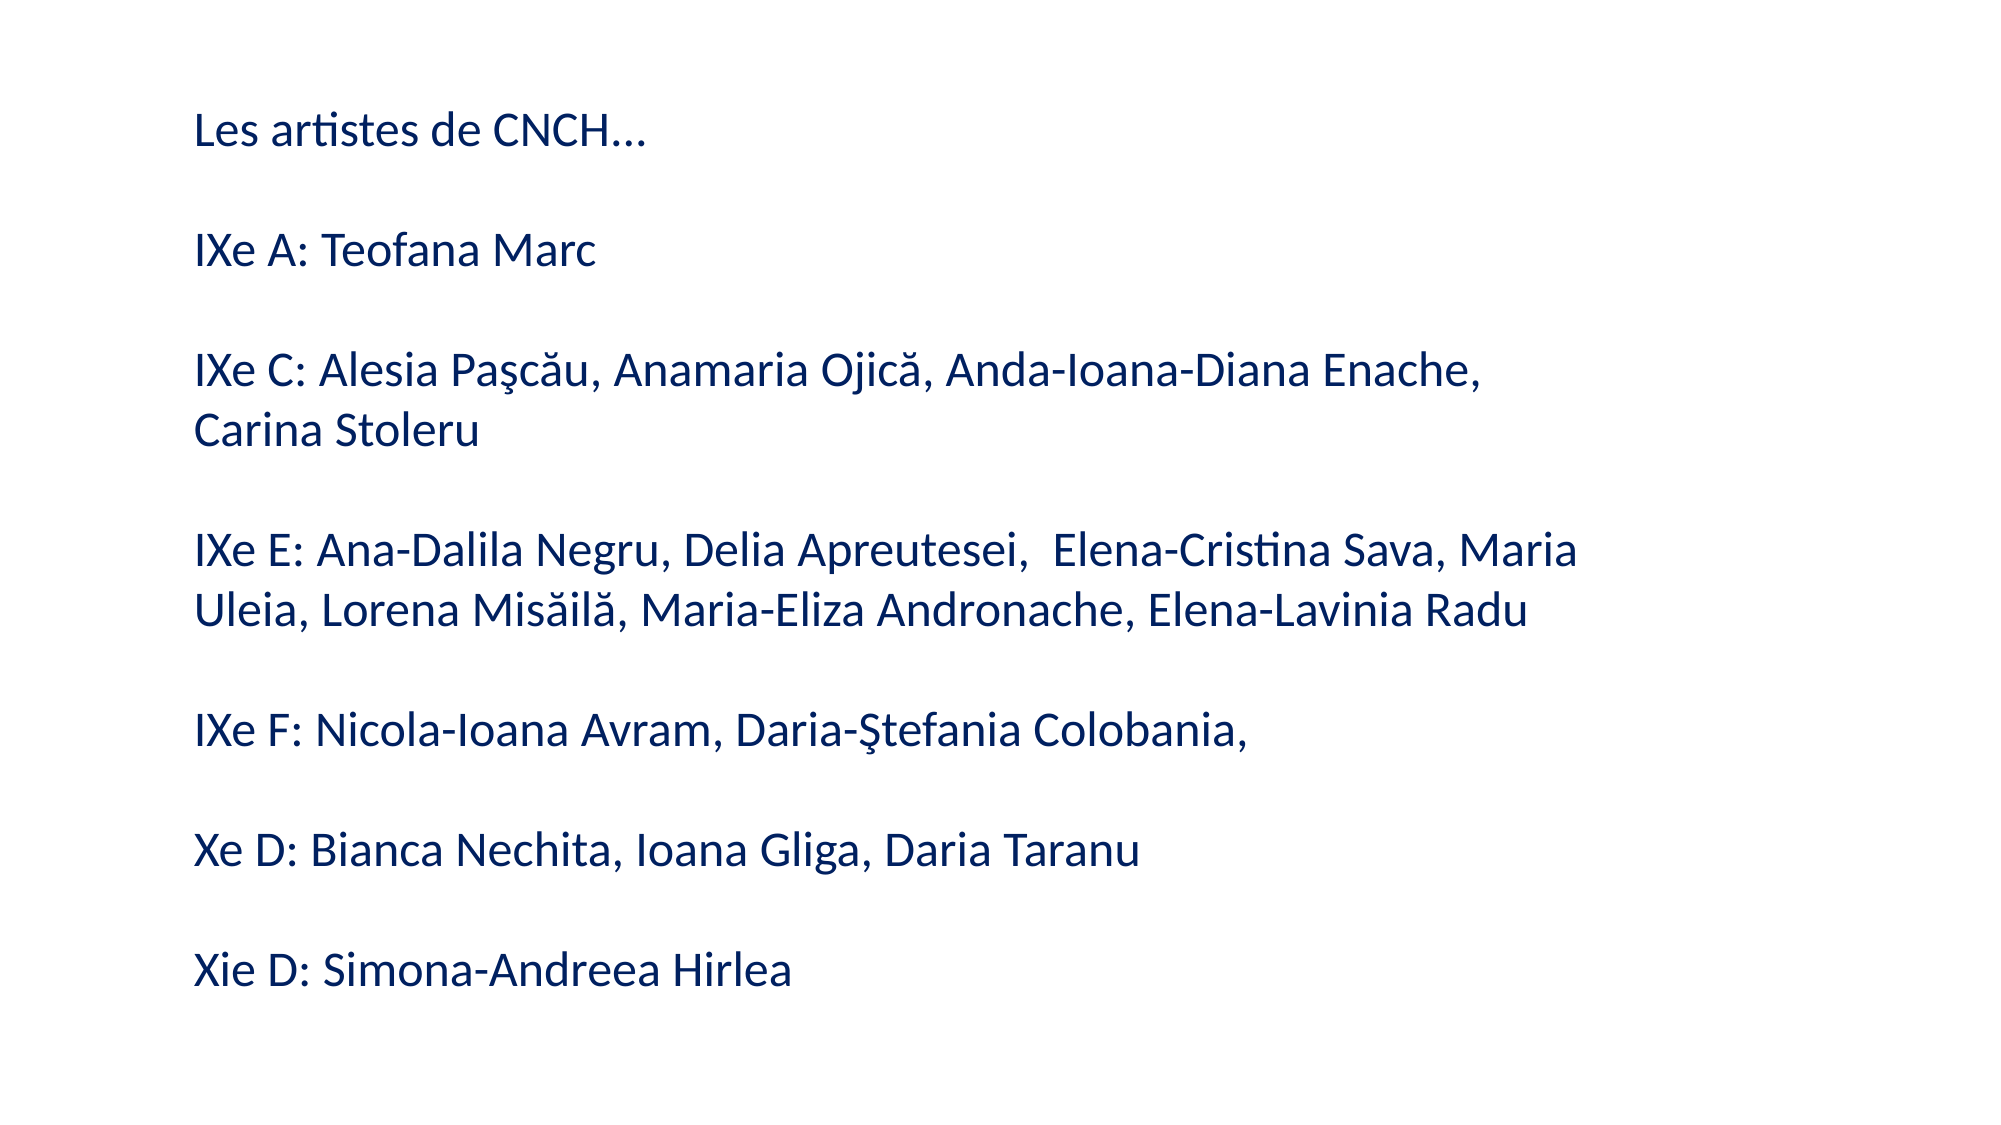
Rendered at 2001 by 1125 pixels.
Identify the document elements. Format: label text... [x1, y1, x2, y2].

text_box Les artistes de CNCH... IXe A: Teofana Marc IXe C: Alesia Paşcău, Anamaria Ojică, Anda-Ioana-Diana Enache, Carina Stoleru IXe E: Ana-Dalila Negru, Delia Apreutesei, Elena-Cristina Sava, Maria Uleia, Lorena Misăilă, Maria-Eliza Andronache, Elena-Lavinia Radu IXe F: Nicola-Ioana Avram, Daria-Ştefania Colobania, Xe D: Bianca Nechita, Ioana Gliga, Daria Taranu Xie D: Simona-Andreea Hirlea [179, 88, 1618, 1004]
